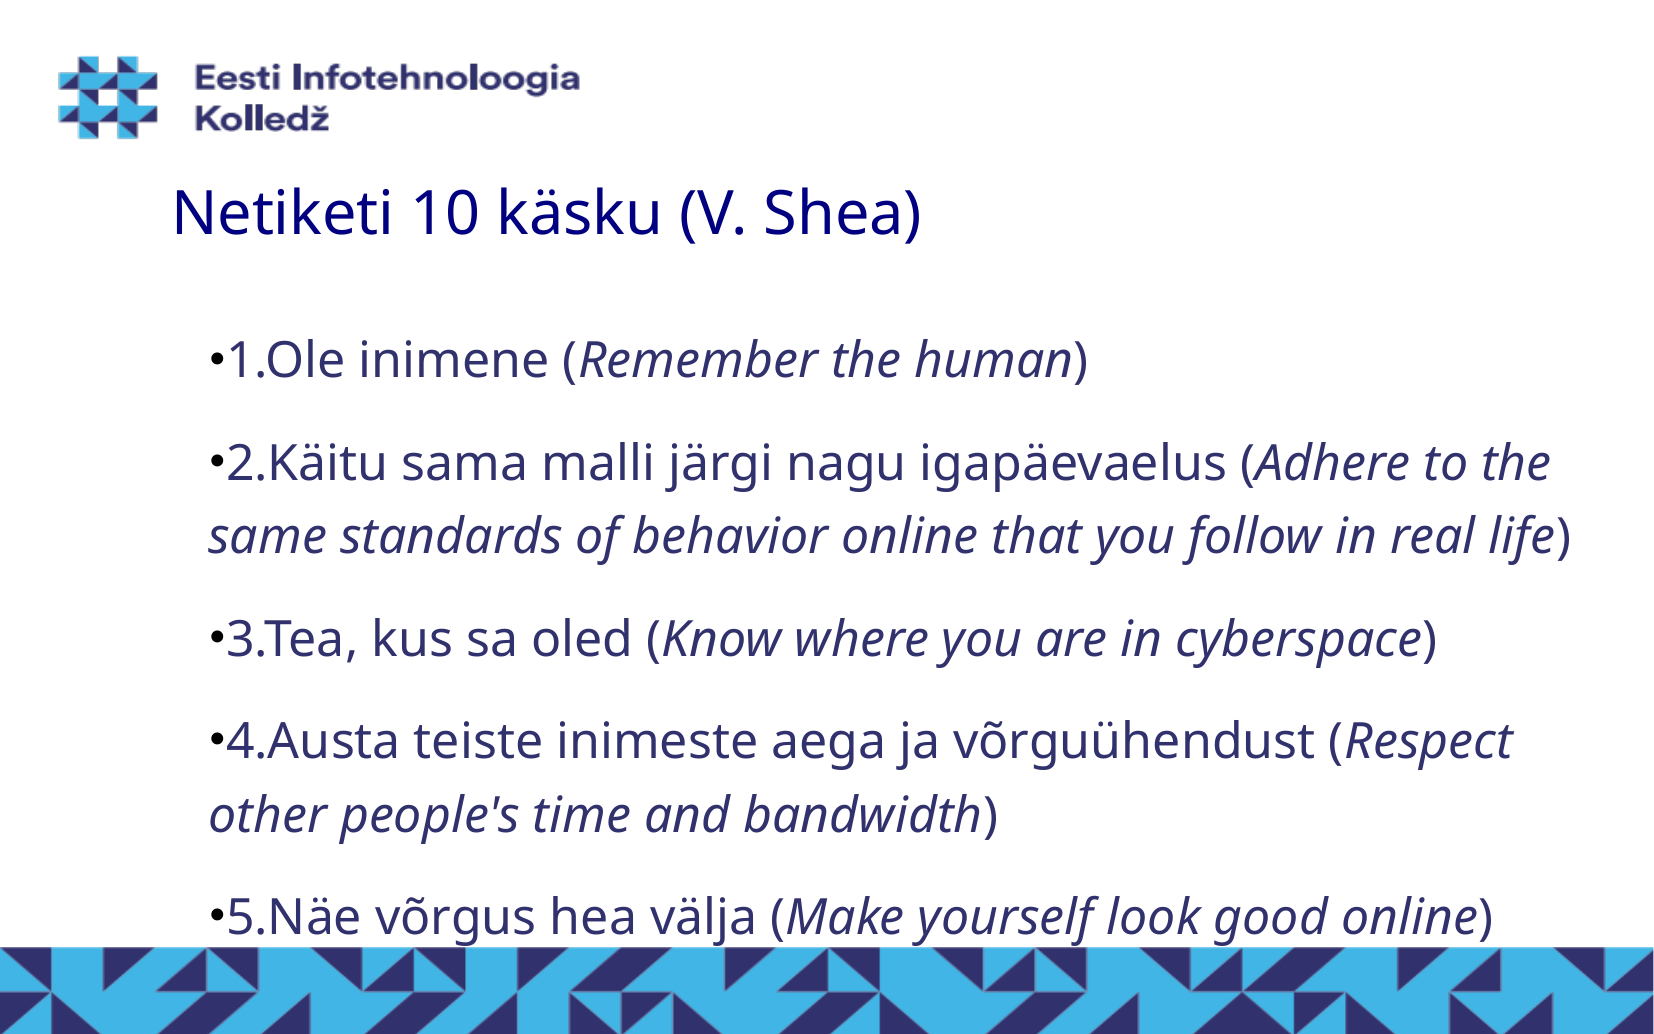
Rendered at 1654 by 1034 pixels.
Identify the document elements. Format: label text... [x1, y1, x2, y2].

list 1.Ole inimene (Remember the human) 2.Käitu sama malli järgi nagu igapäevaelus (Adhere to the same standards of behavior online that you follow in real life) 3.Tea, kus sa oled (Know where you are in cyberspace) 4.Austa teiste inimeste aega ja võrguühendust (Respect other people's time and bandwidth) 5.Näe võrgus hea välja (Make yourself look good online) [208, 323, 1620, 974]
title Netiketi 10 käsku (V. Shea) [95, 122, 999, 299]
